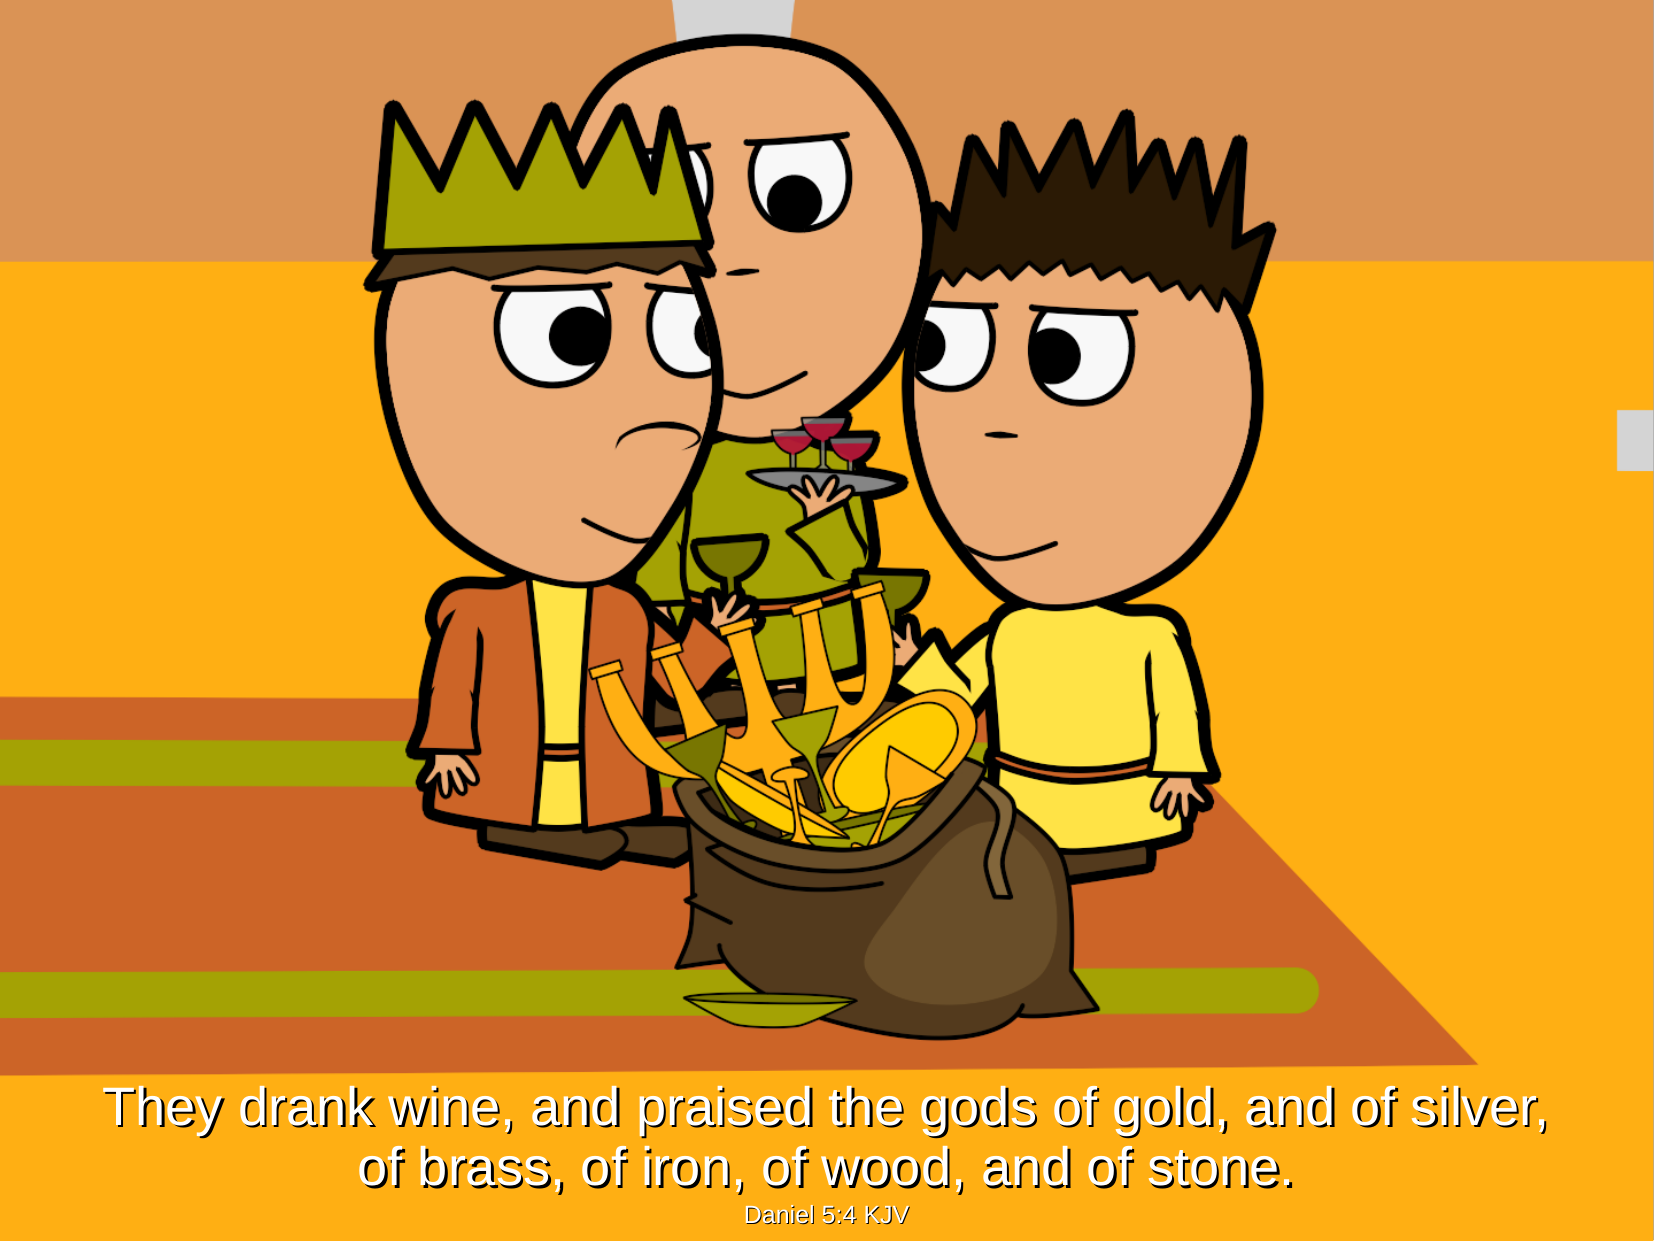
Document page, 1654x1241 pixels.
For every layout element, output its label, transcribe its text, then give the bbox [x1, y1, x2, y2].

text_box Daniel 5:4 KJV [729, 1193, 925, 1237]
picture [0, 0, 1654, 1241]
title They drank wine, and praised the gods of gold, and of silver, of brass, of iron, of wood, and of stone. [82, 1033, 1571, 1241]
